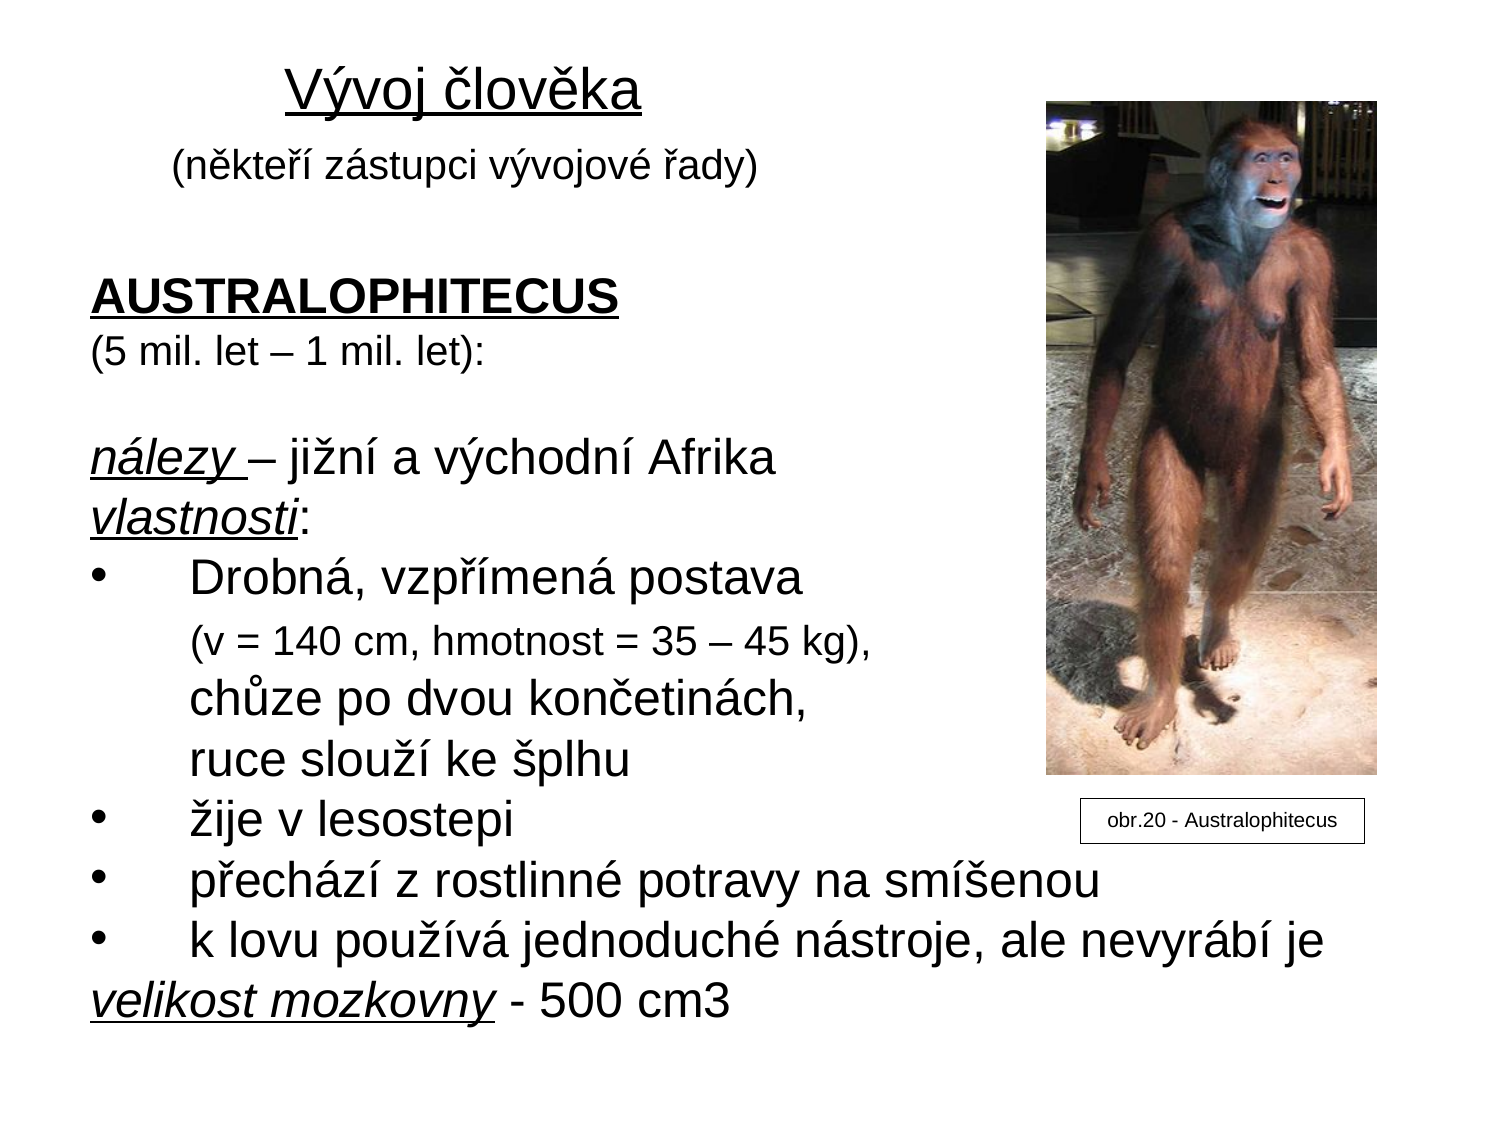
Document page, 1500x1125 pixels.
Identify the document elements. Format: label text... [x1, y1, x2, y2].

picture [1046, 101, 1377, 775]
title Vývoj člověka (někteří zástupci vývojové řady) [75, 42, 1426, 199]
text_box obr.20 - Australophitecus [1080, 798, 1365, 844]
list AUSTRALOPHITECUS (5 mil. let – 1 mil. let): nálezy – jižní a východní Afrika vlastnosti: Drobná, vzpřímená postava (v = 140 cm, hmotnost = 35 – 45 kg), chůze po dvou končetinách, ruce slouží ke šplhu žije v lesostepi přechází z rostlinné potravy na smíšenou k lovu používá jednoduché nástroje, ale nevyrábí je velikost mozkovny - 500 cm3 [75, 267, 1426, 1083]
